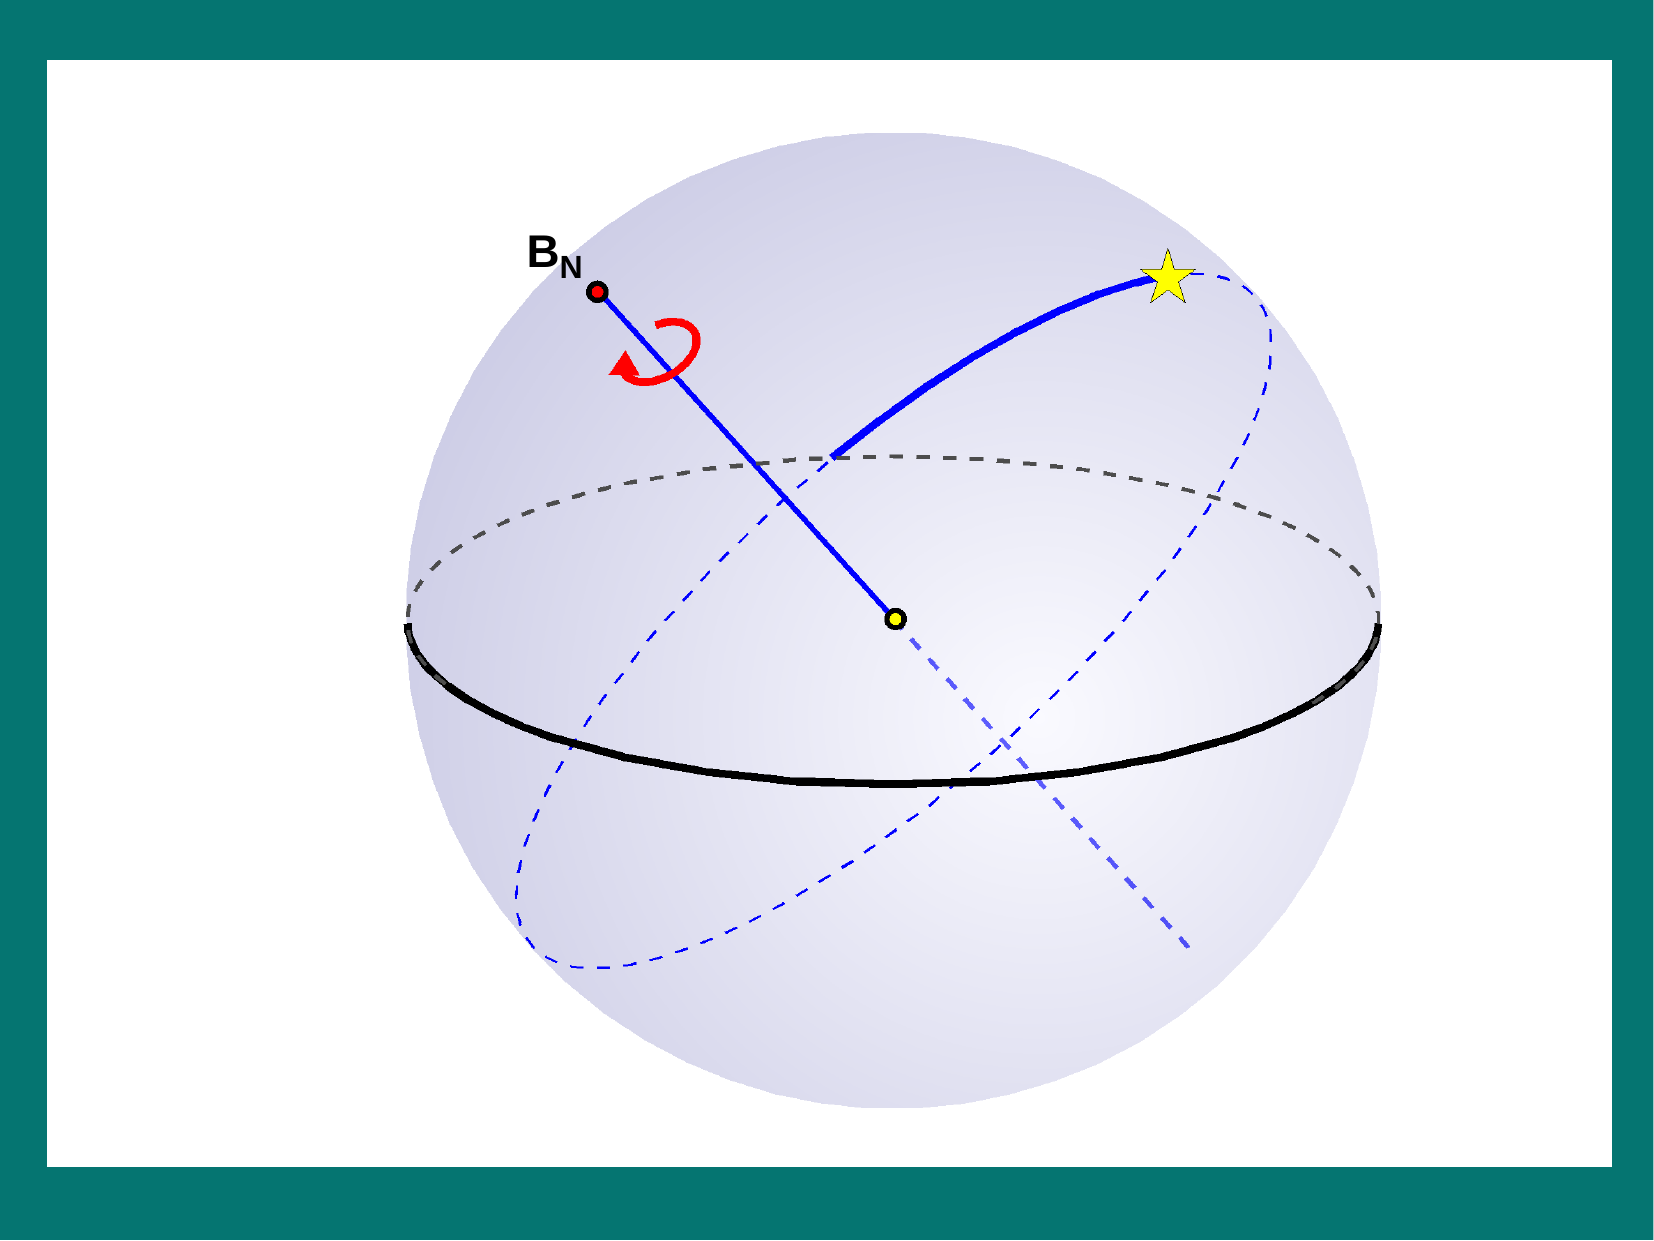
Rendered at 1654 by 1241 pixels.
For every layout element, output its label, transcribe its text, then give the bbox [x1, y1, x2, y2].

picture [47, 60, 1612, 1168]
text_box BN [511, 218, 598, 293]
